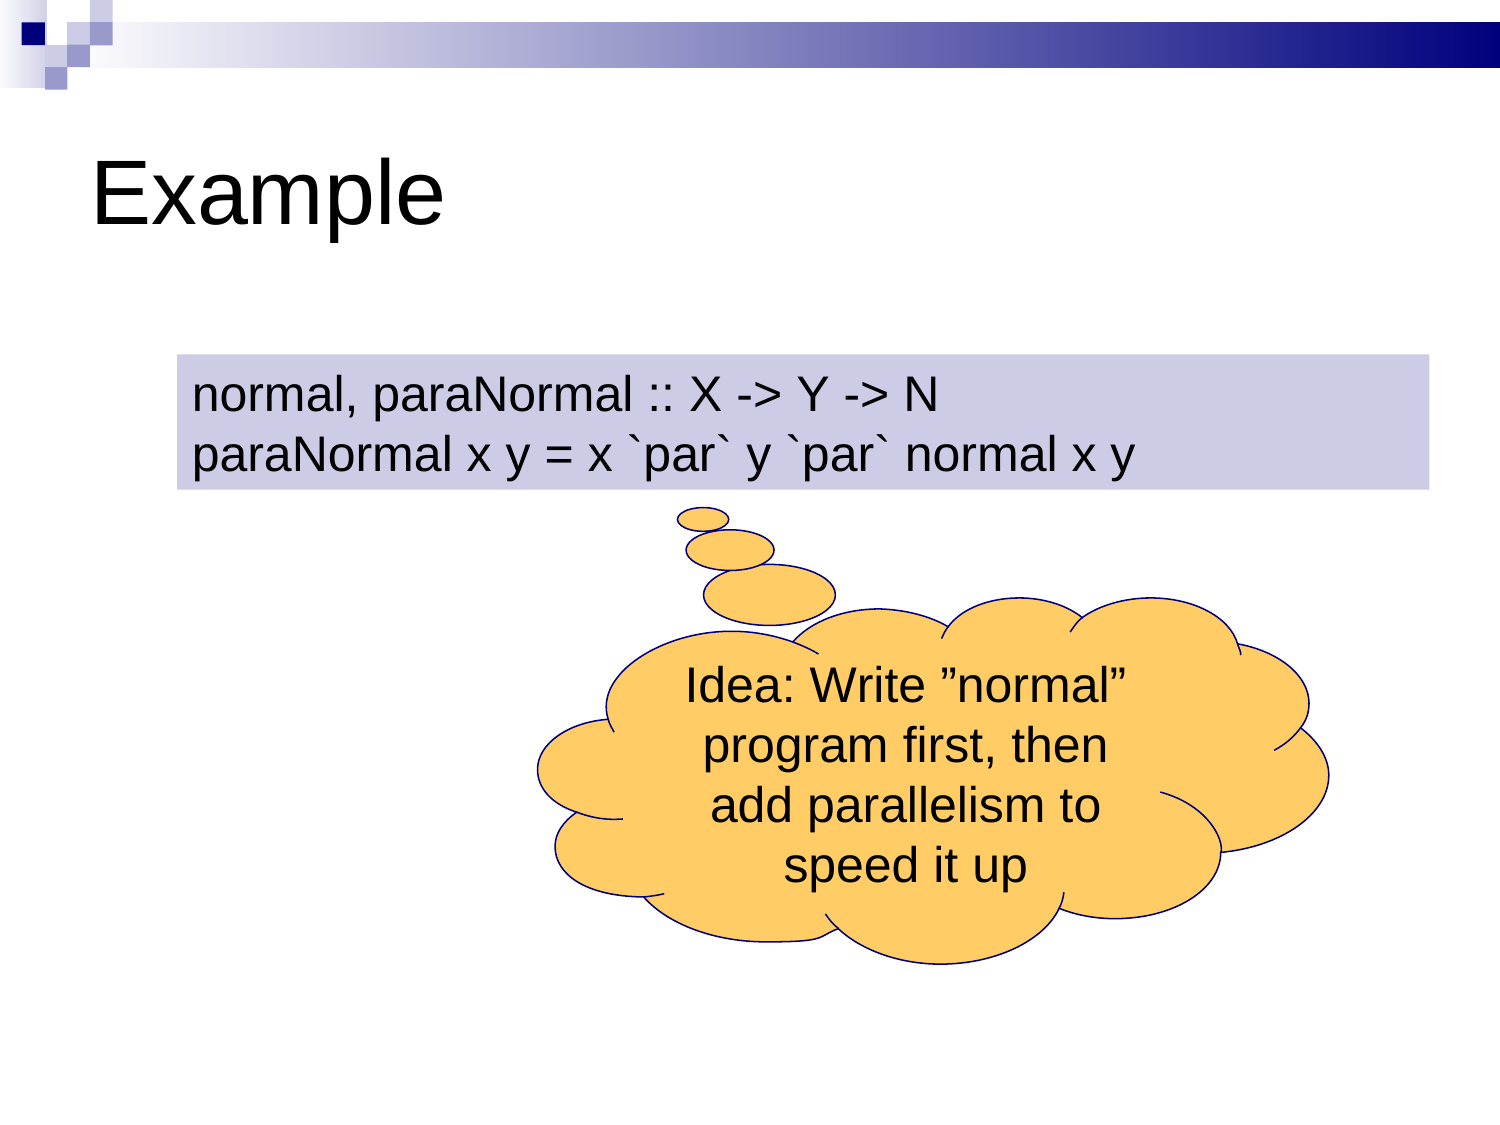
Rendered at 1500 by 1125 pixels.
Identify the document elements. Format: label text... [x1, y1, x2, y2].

text_box Idea: Write ”normal” program first, then add parallelism to speed it up [537, 597, 1329, 965]
title Example [75, 75, 1426, 301]
text_box normal, paraNormal :: X -> Y -> N paraNormal x y = x `par` y `par` normal x y [177, 354, 1430, 490]
text_box Idea: Write ”normal” program first, then add parallelism to speed it up [677, 507, 836, 626]
